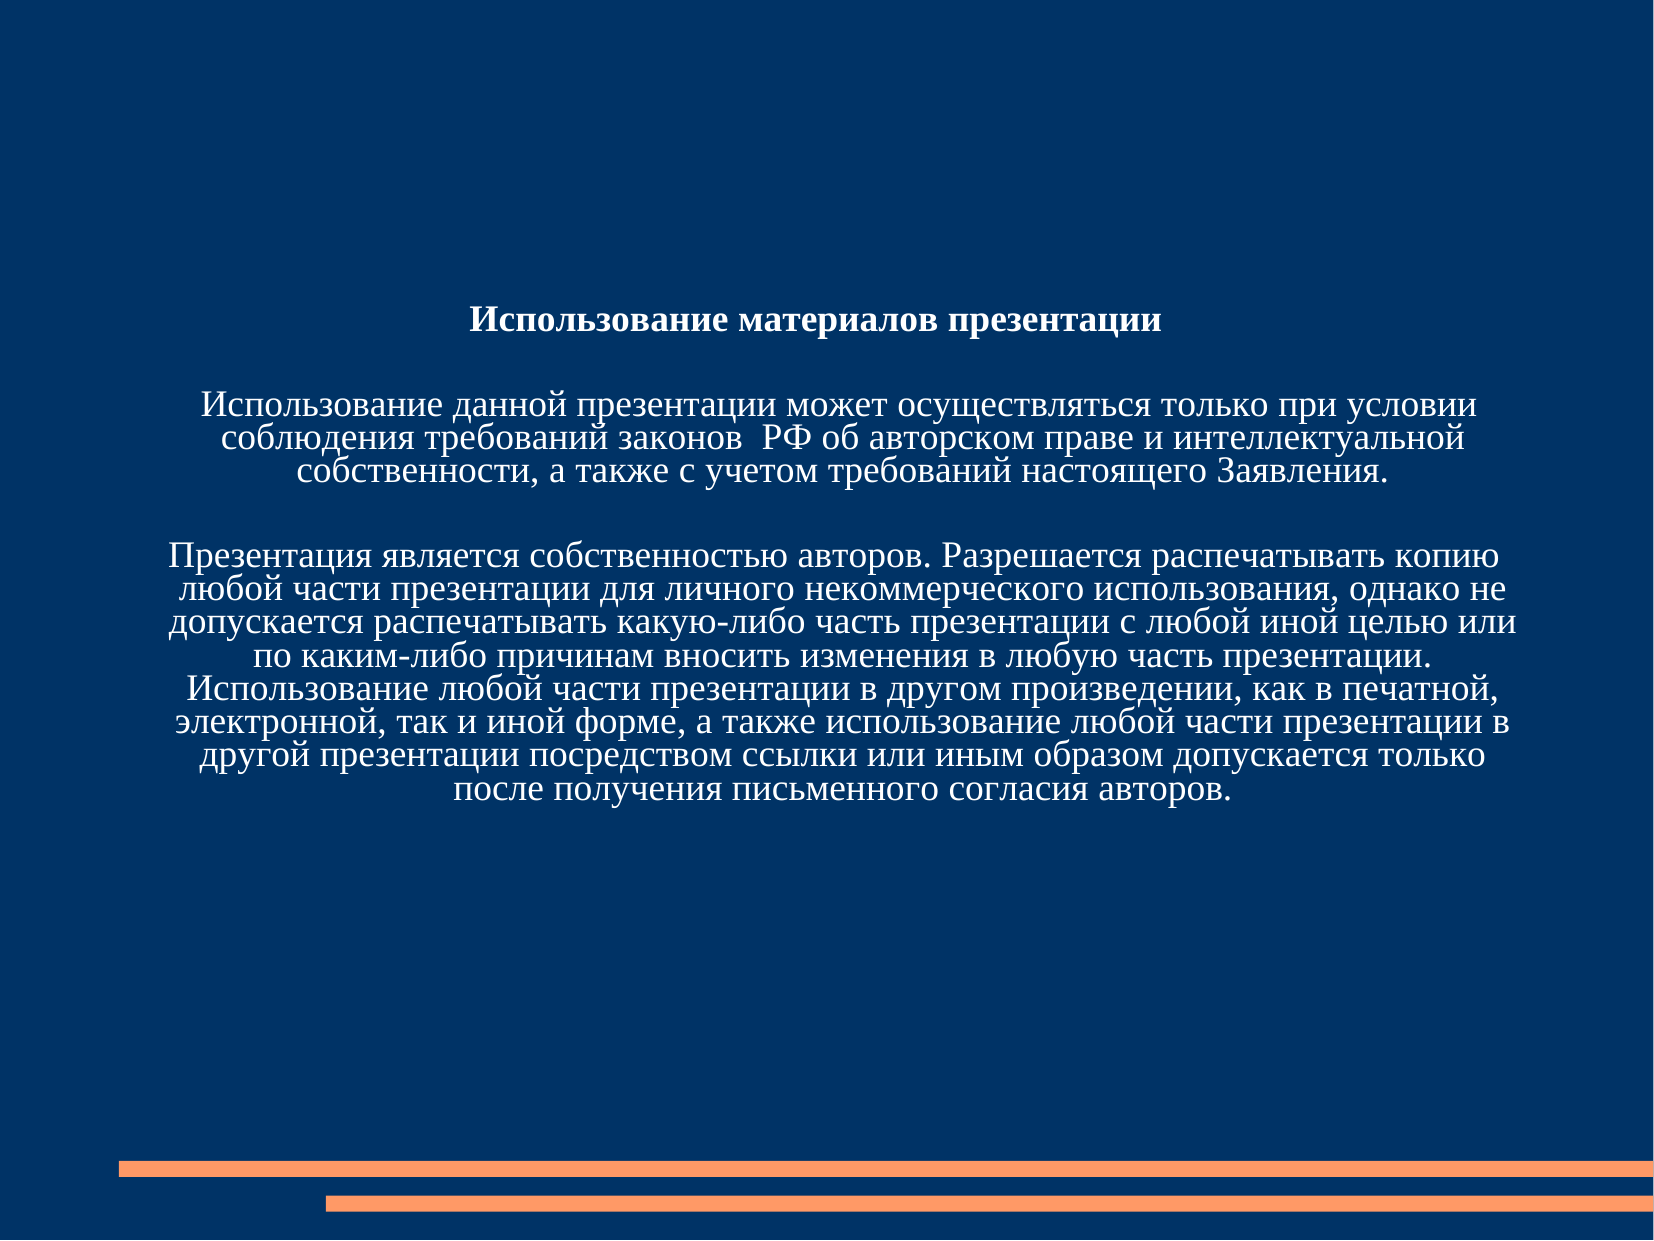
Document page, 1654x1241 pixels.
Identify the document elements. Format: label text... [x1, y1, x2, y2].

text_box Использование материалов презентации Использование данной презентации может осуществляться только при условии соблюдения требований законов РФ об авторском праве и интеллектуальной собственности, а также с учетом требований настоящего Заявления. Презентация является собственностью авторов. Разрешается распечатывать копию любой части презентации для личного некоммерческого использования, однако не допускается распечатывать какую-либо часть презентации с любой иной целью или по каким-либо причинам вносить изменения в любую часть презентации. Использование любой части презентации в другом произведении, как в печатной, электронной, так и иной форме, а также использование любой части презентации в другой презентации посредством ссылки или иным образом допускается только после получения письменного согласия авторов. [96, 179, 1536, 975]
